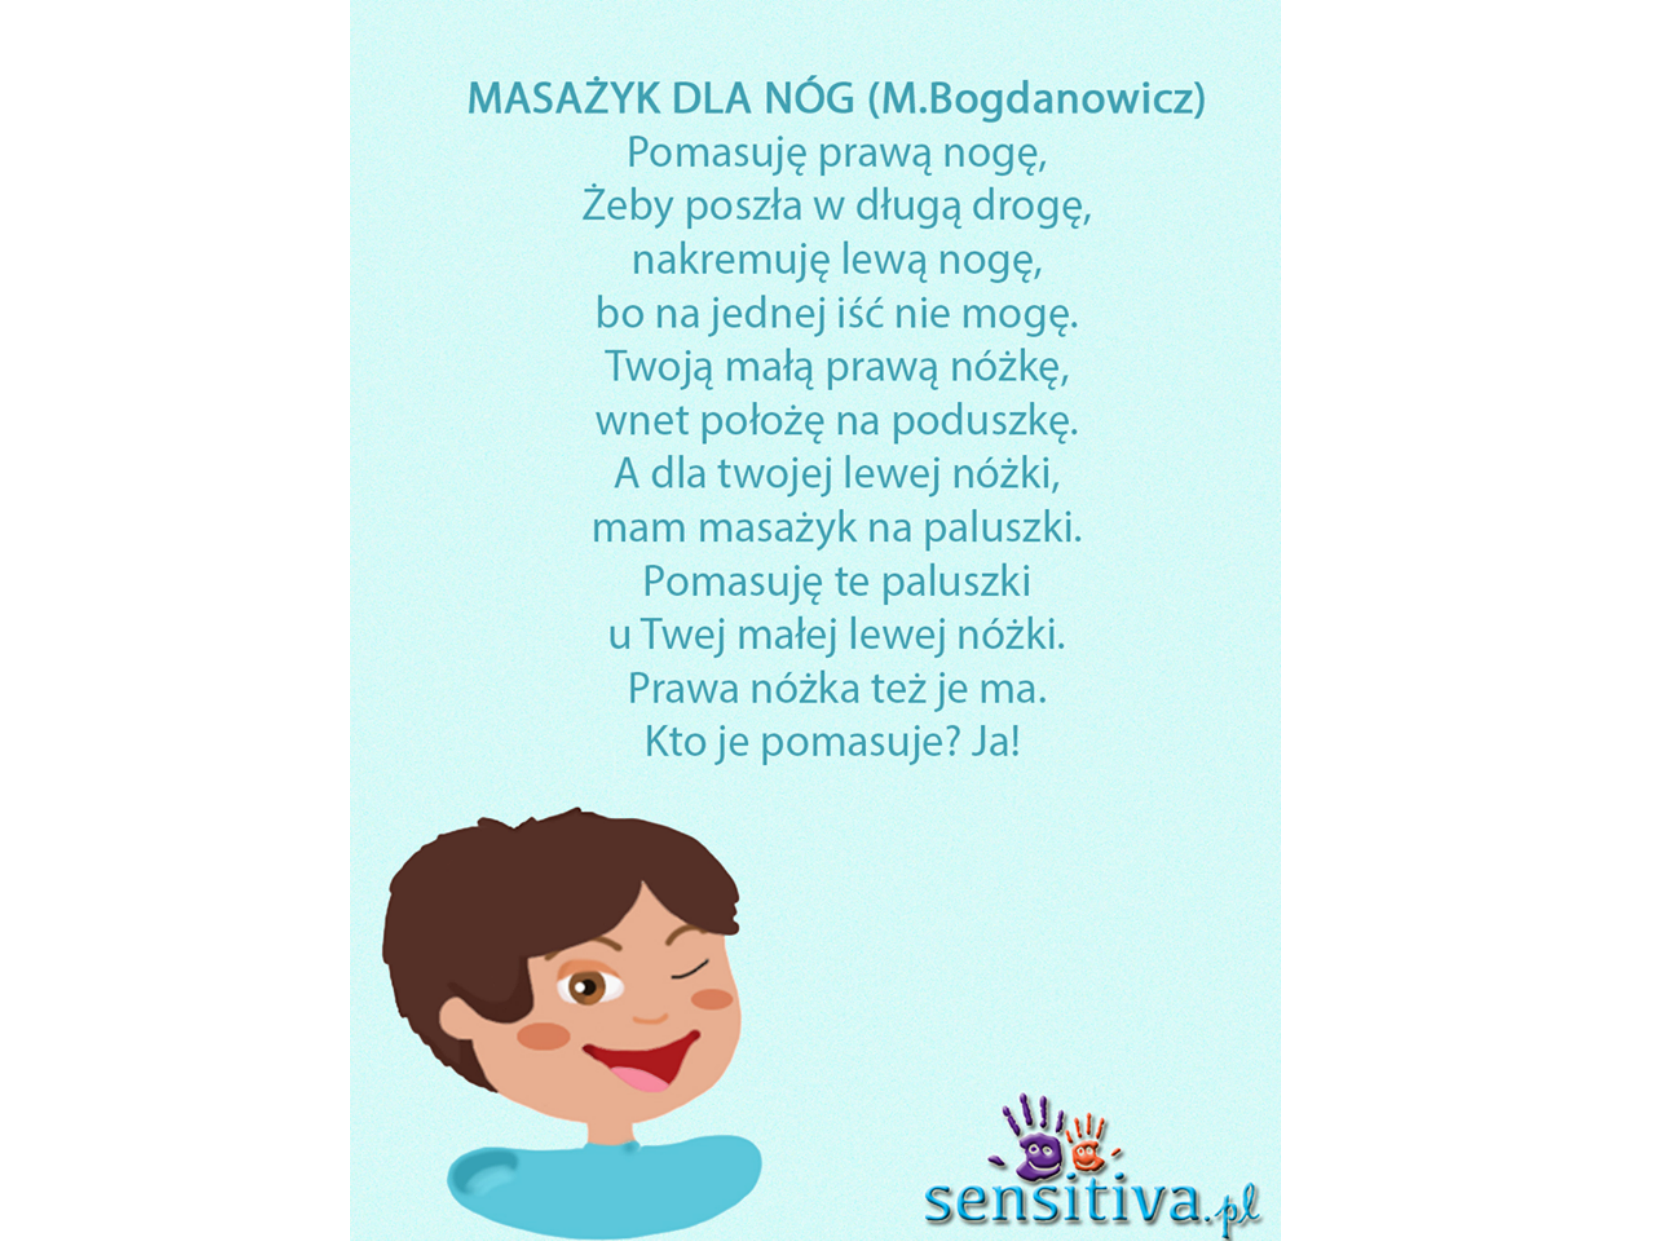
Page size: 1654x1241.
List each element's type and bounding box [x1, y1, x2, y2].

picture [350, 0, 1281, 1241]
